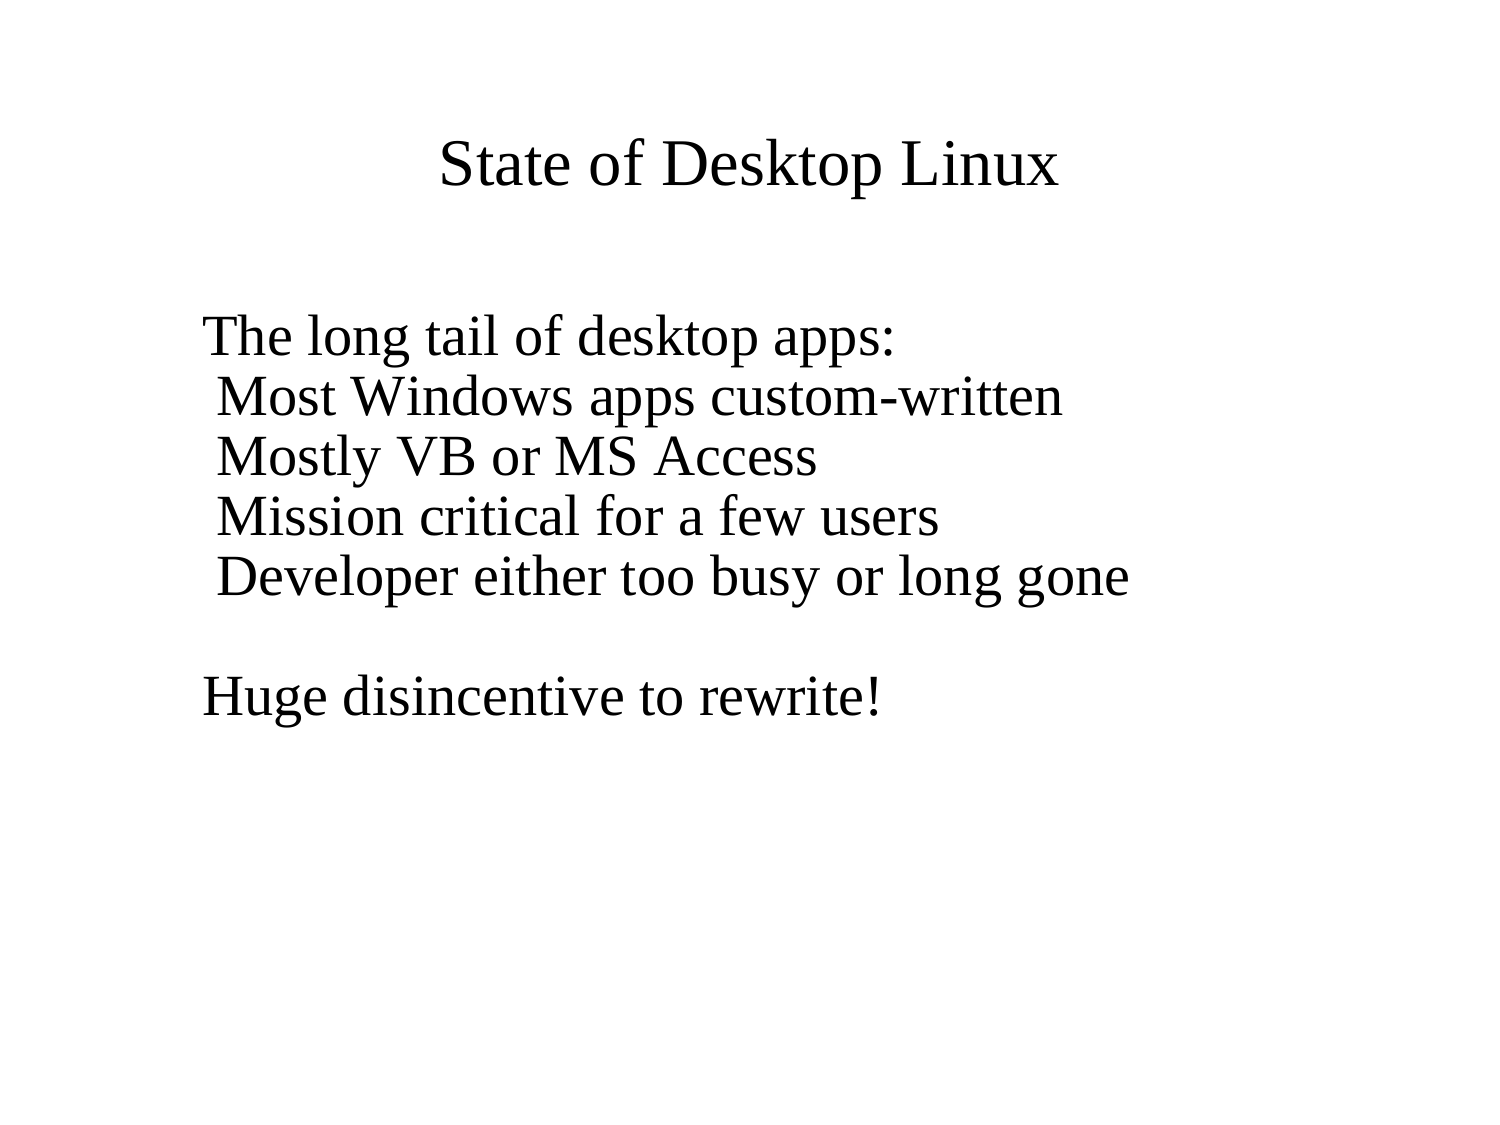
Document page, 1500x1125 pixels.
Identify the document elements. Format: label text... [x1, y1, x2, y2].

title State of Desktop Linux [112, 99, 1388, 226]
text_box The long tail of desktop apps: Most Windows apps custom-written Mostly VB or MS Access Mission critical for a few users Developer either too busy or long gone Huge disincentive to rewrite! [187, 299, 1276, 826]
